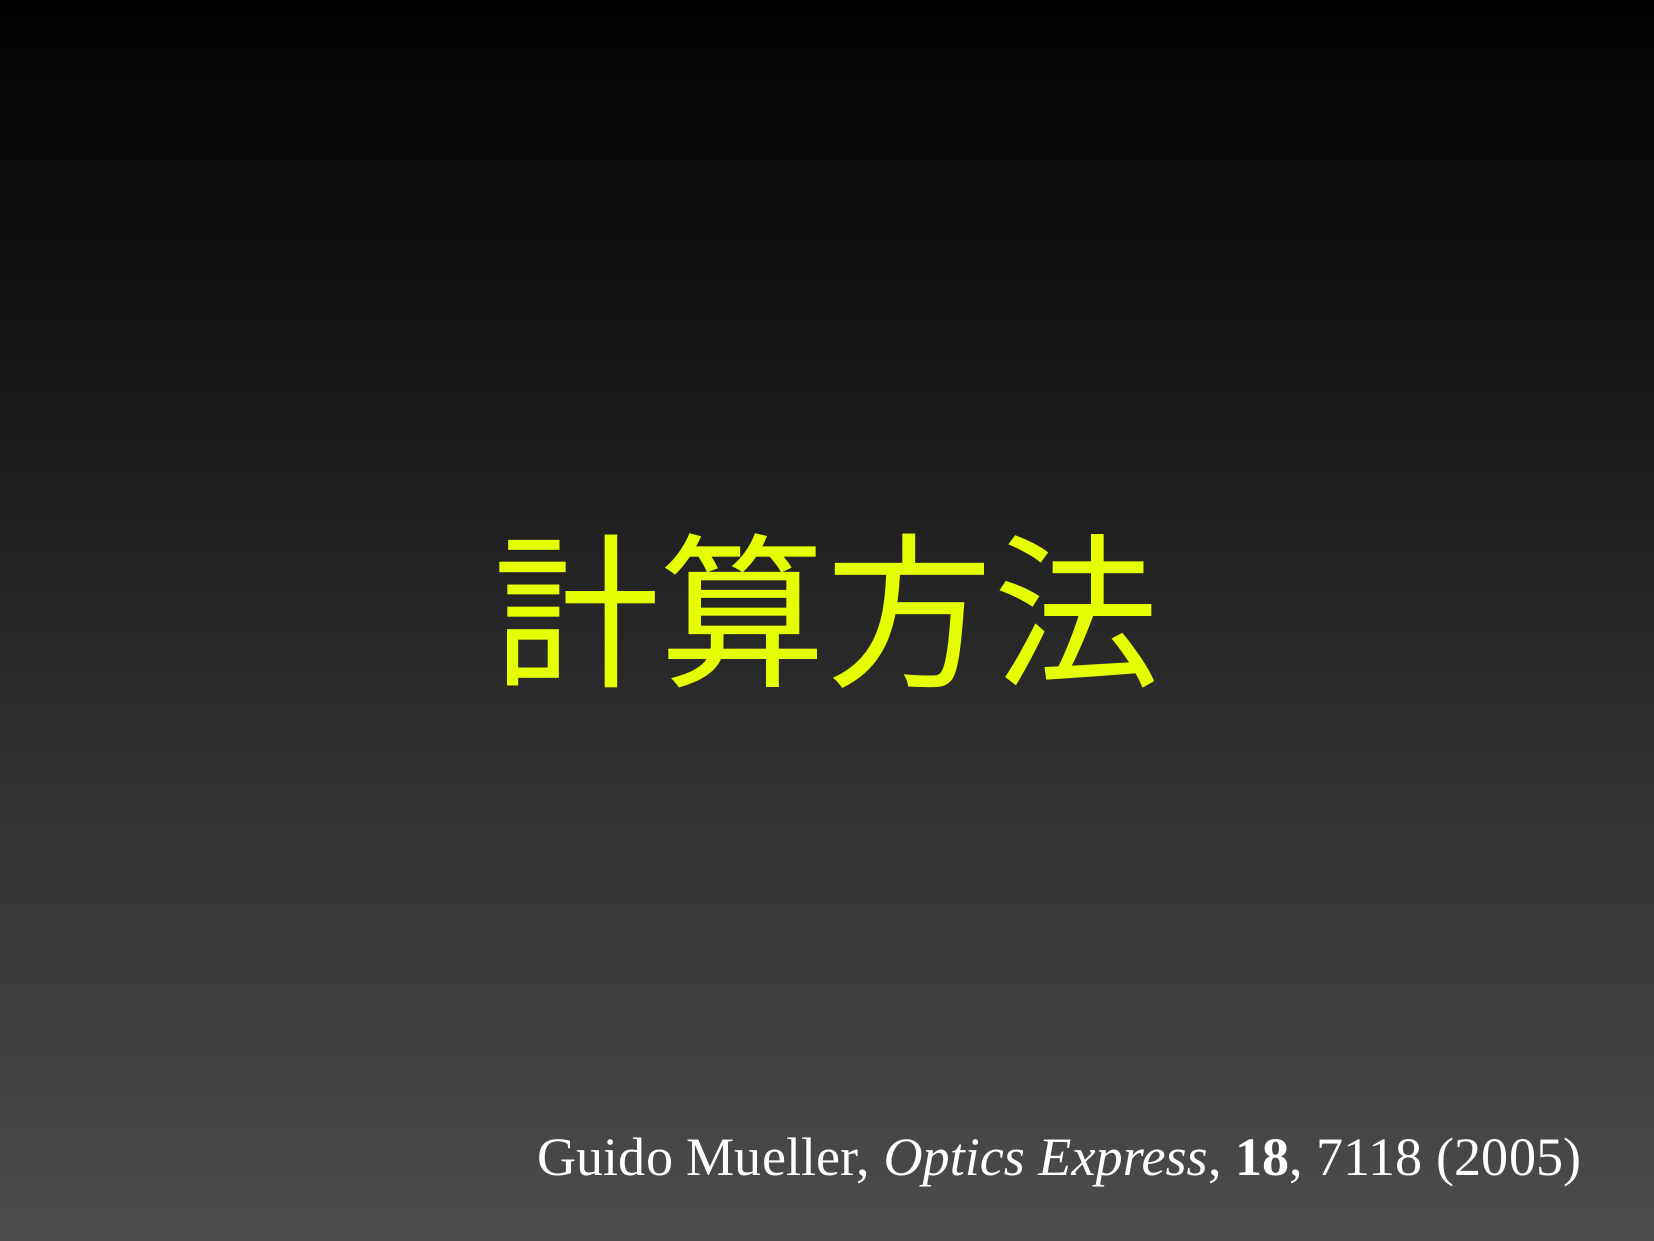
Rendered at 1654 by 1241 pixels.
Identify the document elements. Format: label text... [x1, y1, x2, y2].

text_box Guido Mueller, Optics Express, 18, 7118 (2005) [522, 1119, 1598, 1195]
text_box 計算方法 [478, 473, 1176, 668]
